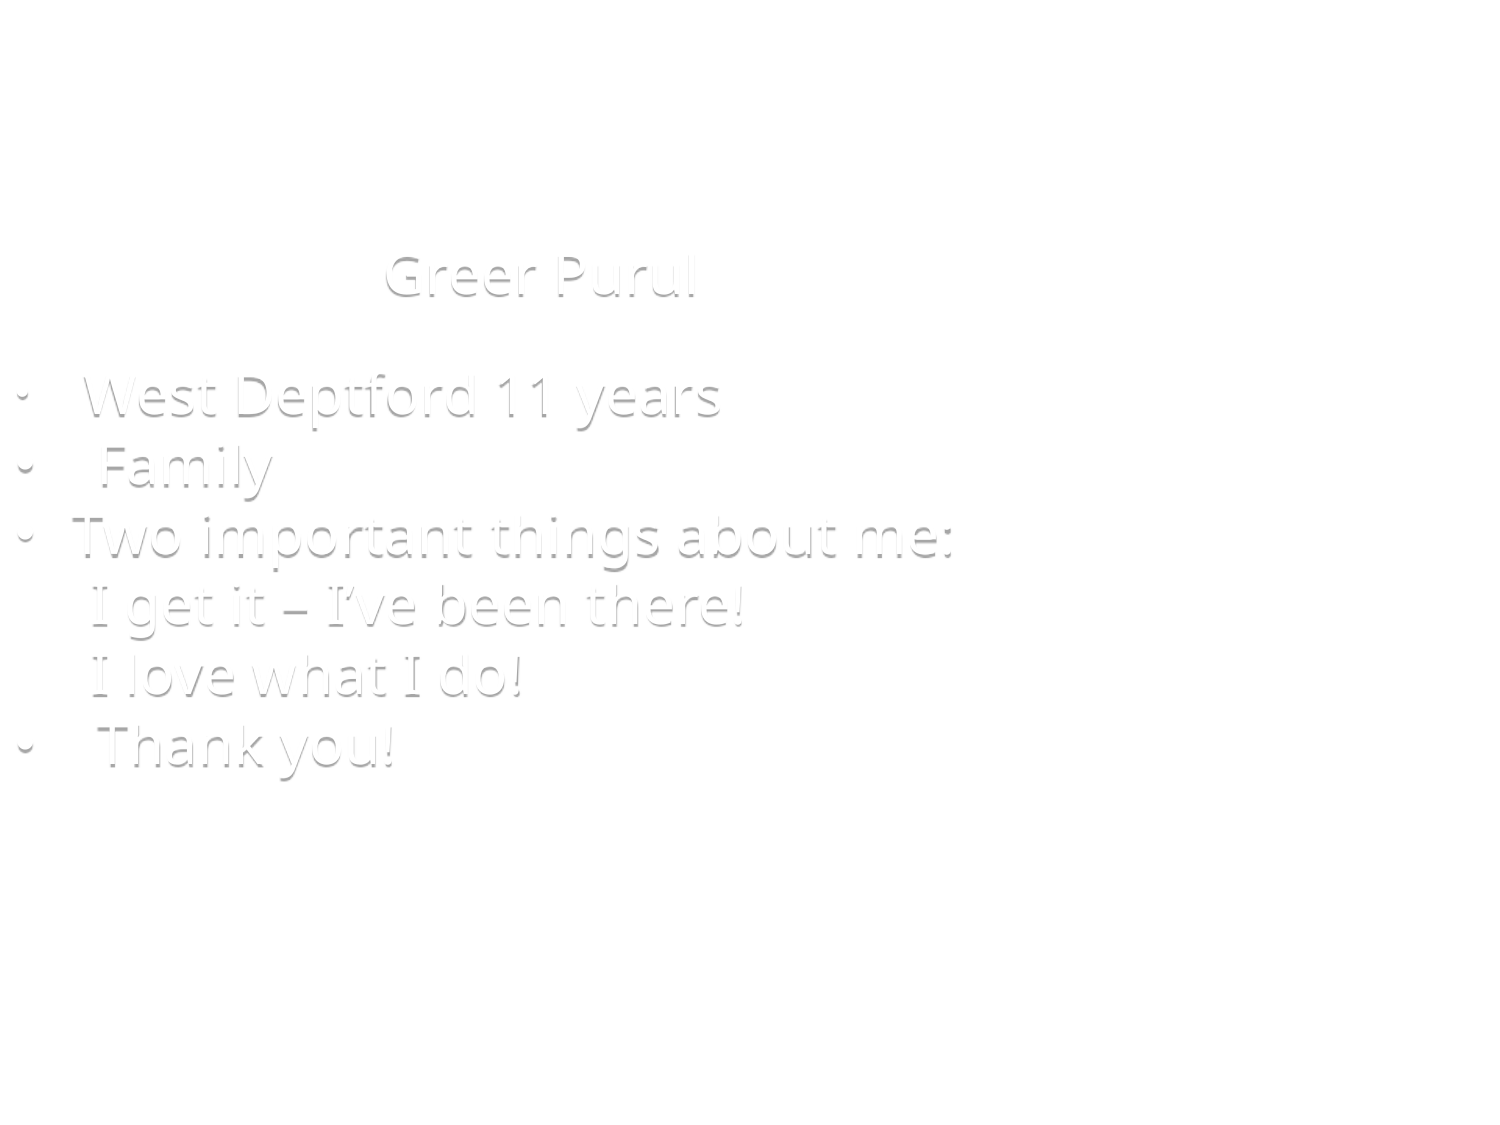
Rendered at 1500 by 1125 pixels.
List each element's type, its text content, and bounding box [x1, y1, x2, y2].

text_box Greer Purul West Deptford 11 years Family Two important things about me: I get it – I’ve been there! I love what I do! Thank you! [0, 228, 1500, 964]
